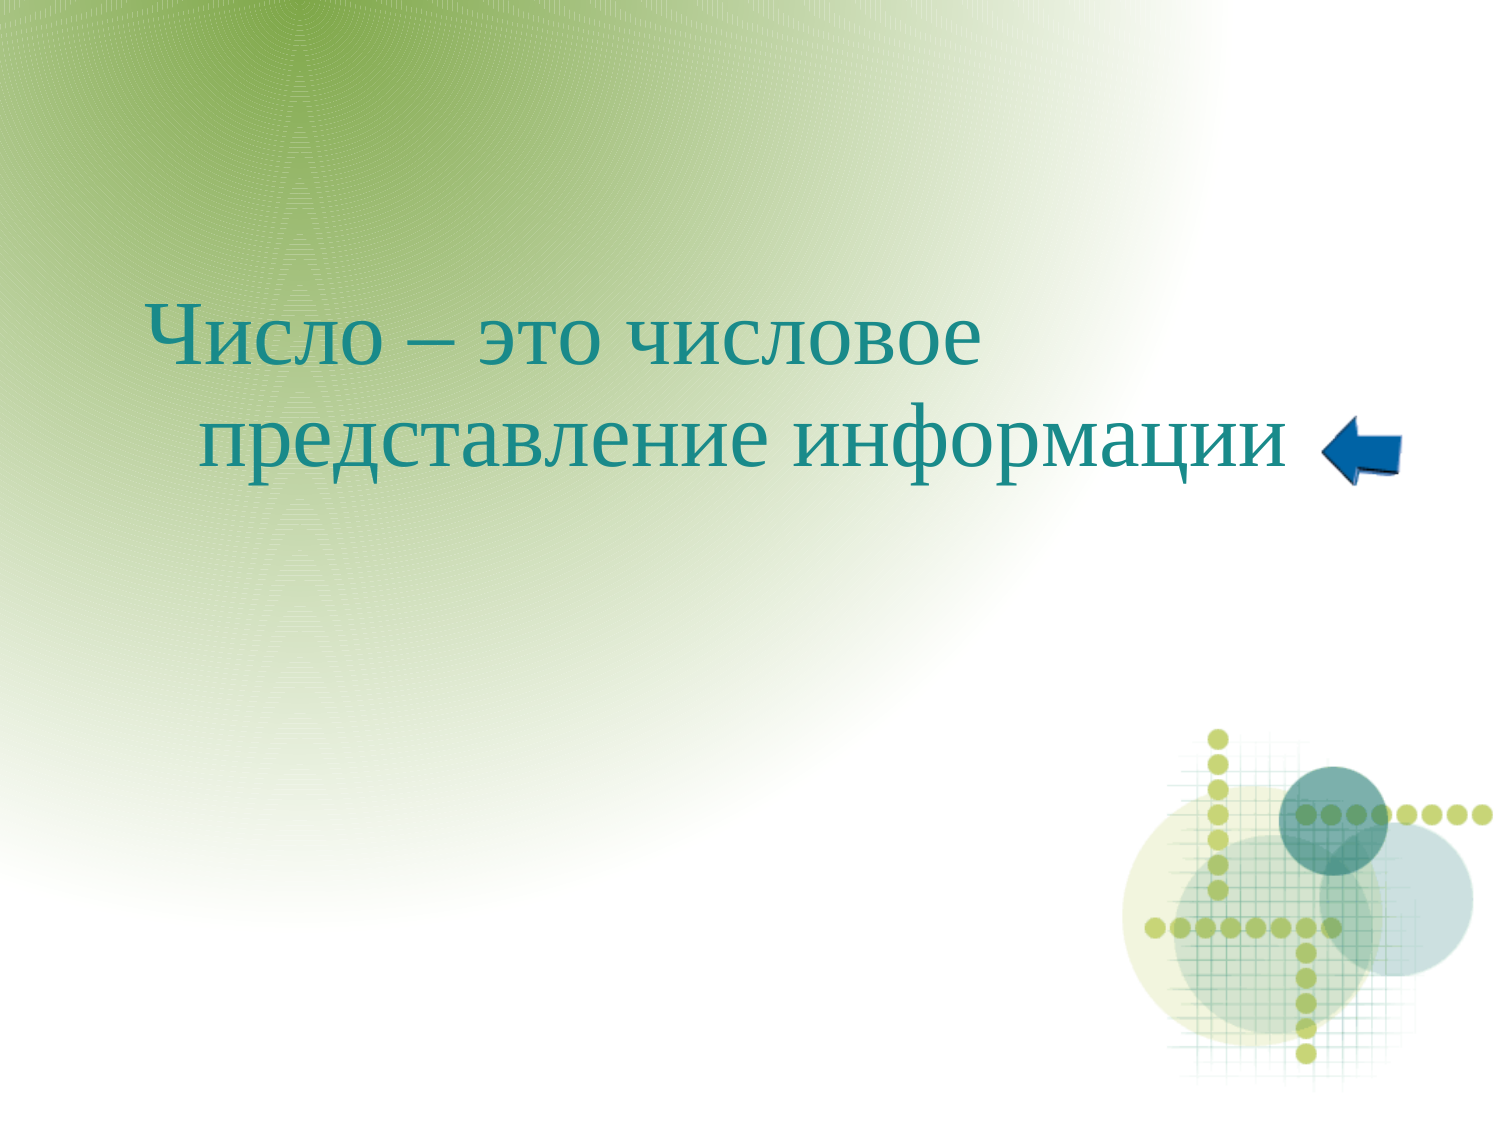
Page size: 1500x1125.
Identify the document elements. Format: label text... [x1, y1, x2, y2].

picture [1299, 412, 1422, 496]
list Число – это числовое представление информации [112, 275, 1388, 951]
picture [1110, 718, 1500, 1098]
